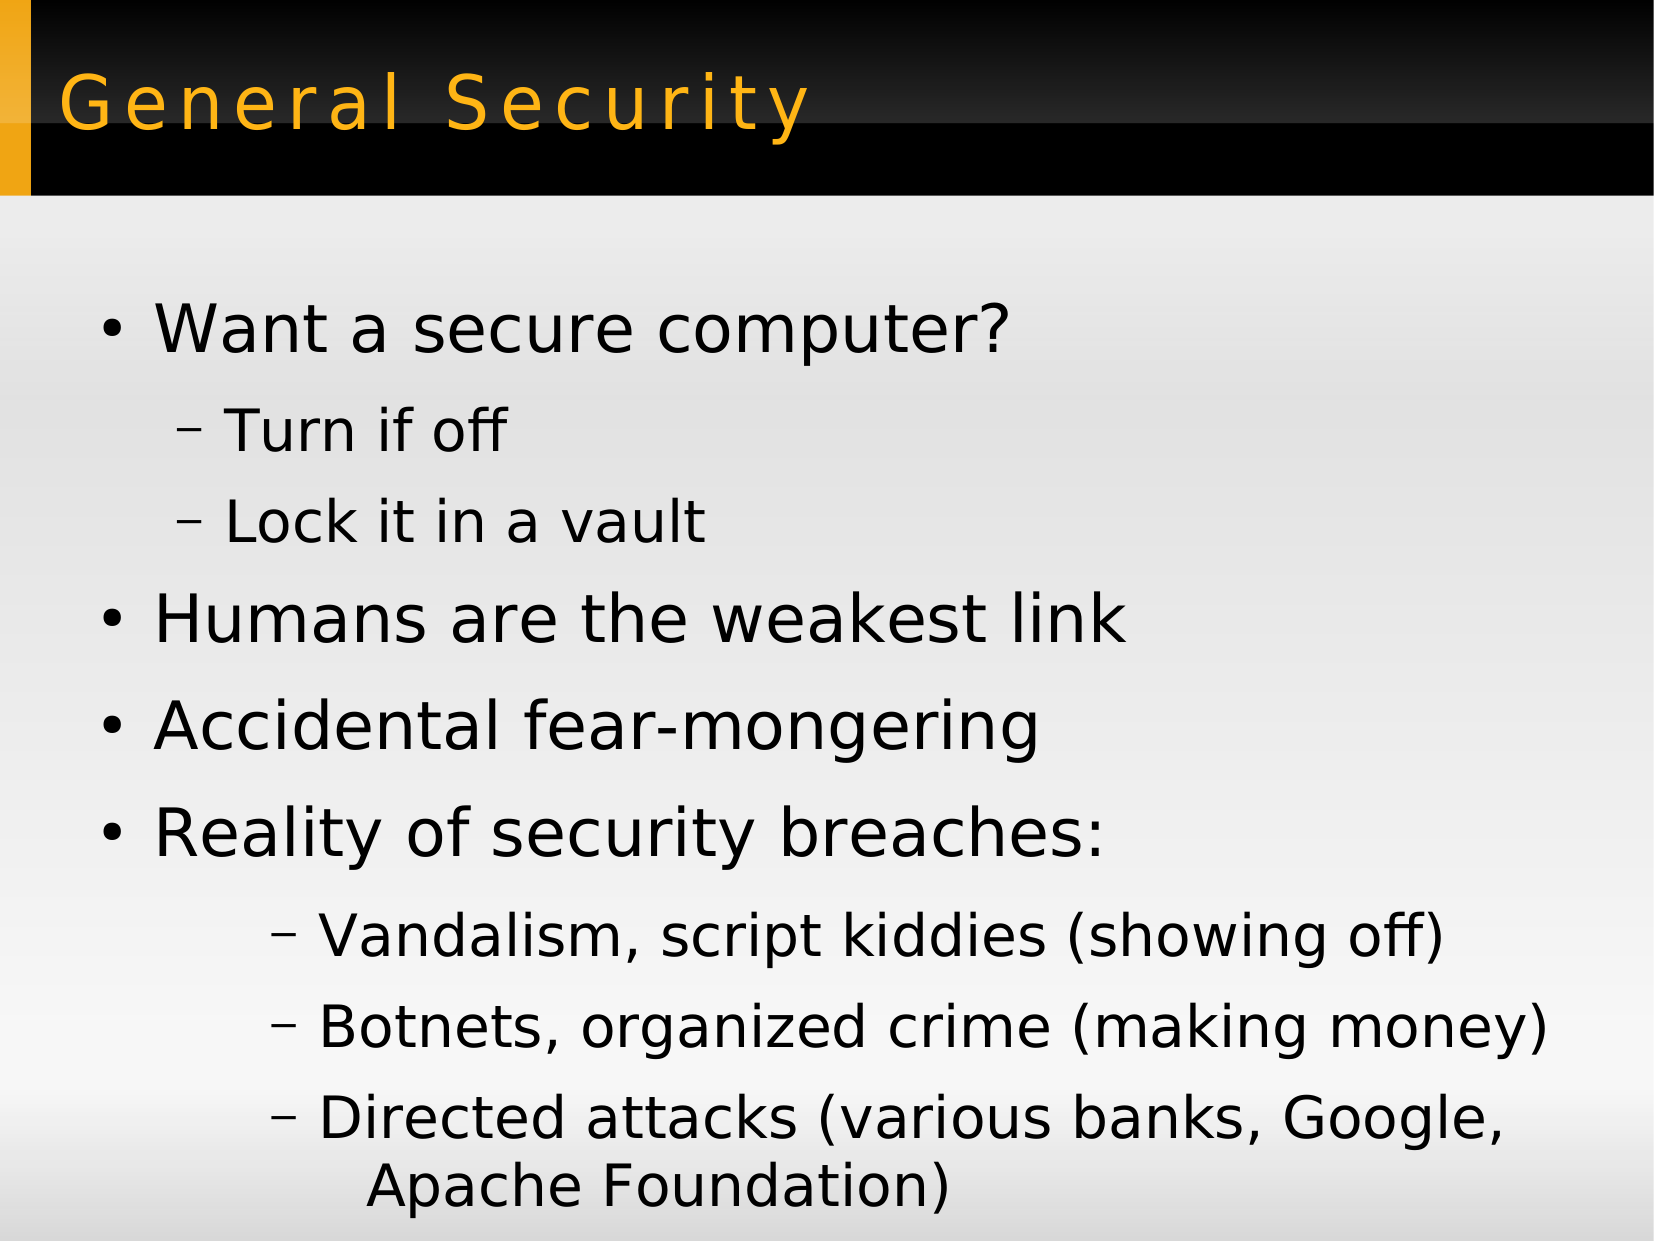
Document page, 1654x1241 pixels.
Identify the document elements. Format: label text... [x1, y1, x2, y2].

picture [0, 0, 1654, 1241]
title General Security [59, 29, 1270, 178]
list Want a secure computer? Turn if off Lock it in a vault Humans are the weakest link Accidental fear-mongering Reality of security breaches: Vandalism, script kiddies (showing off) Botnets, organized crime (making money) Directed attacks (various banks, Google, Apache Foundation) [82, 290, 1571, 1221]
